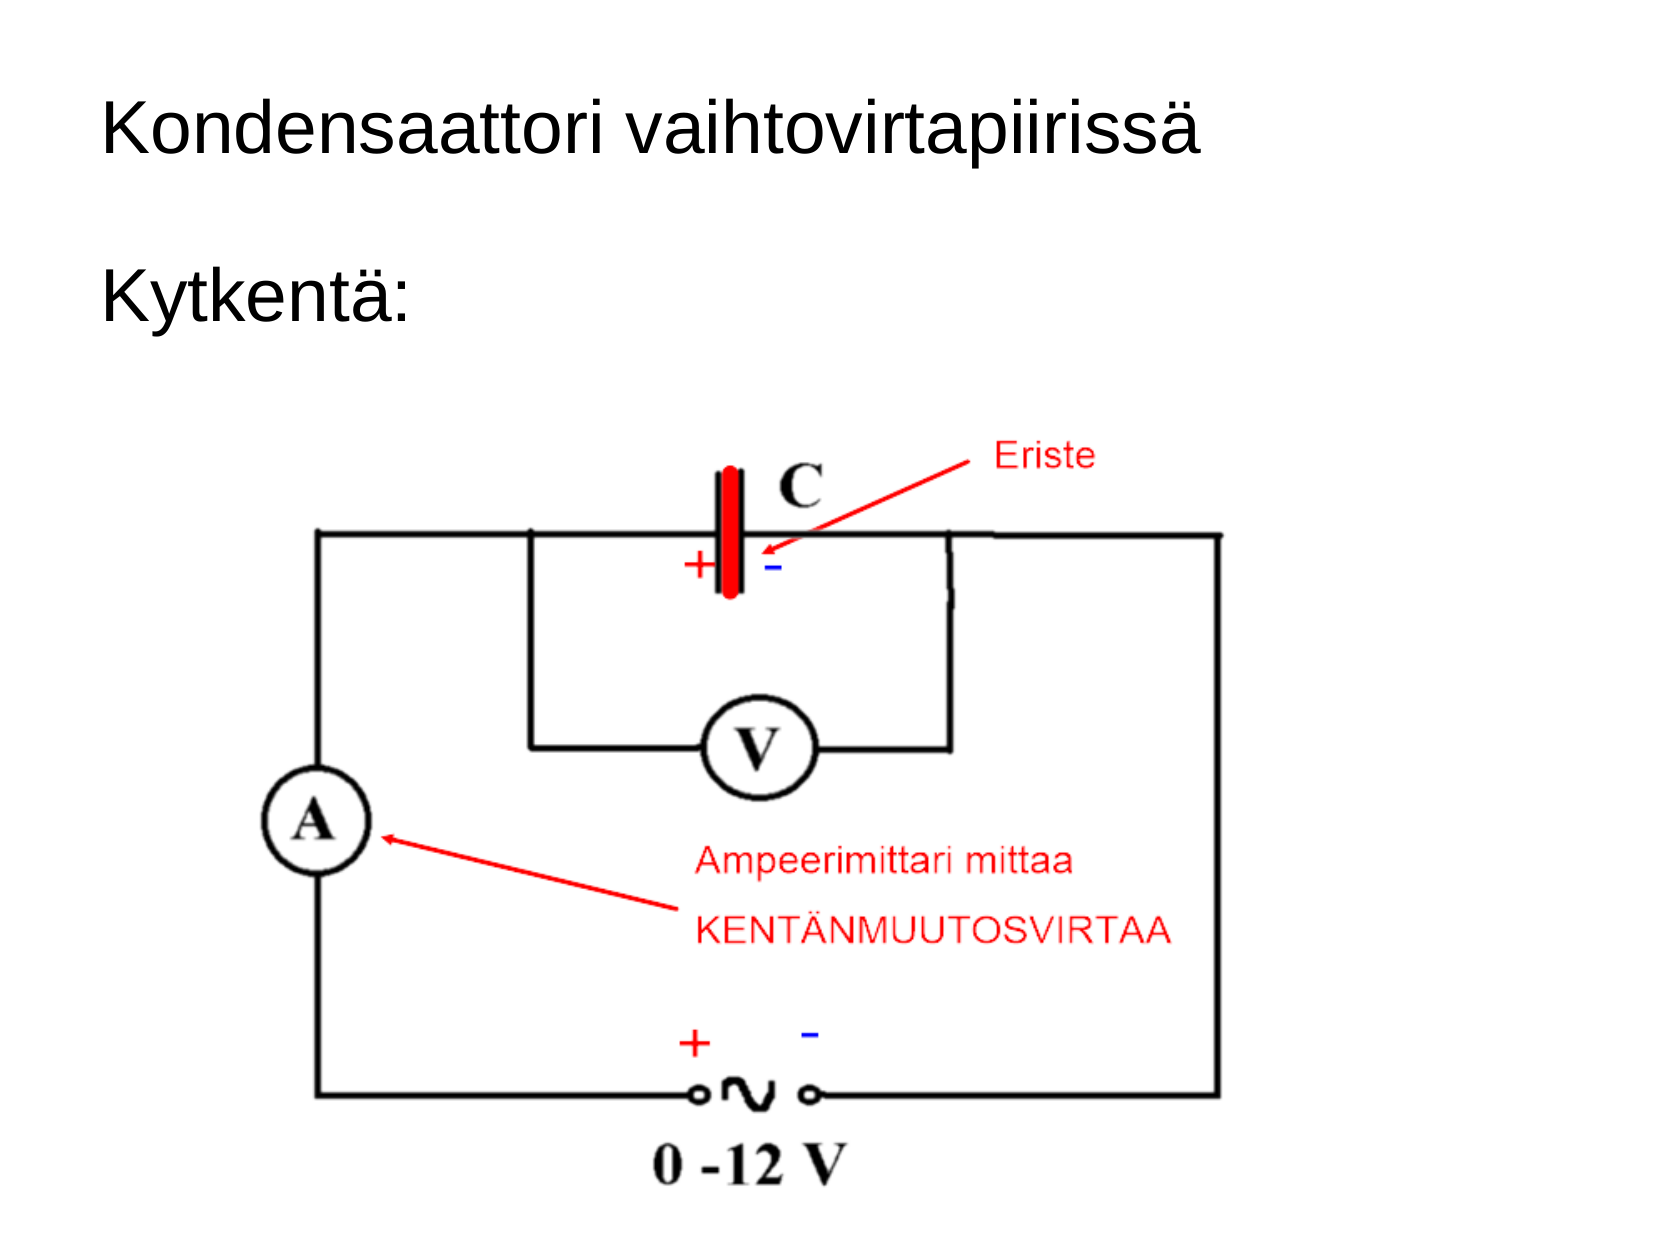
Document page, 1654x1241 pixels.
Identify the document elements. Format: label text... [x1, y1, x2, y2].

text_box Kondensaattori vaihtovirtapiirissä Kytkentä: [85, 78, 1312, 355]
picture [213, 385, 1264, 1217]
